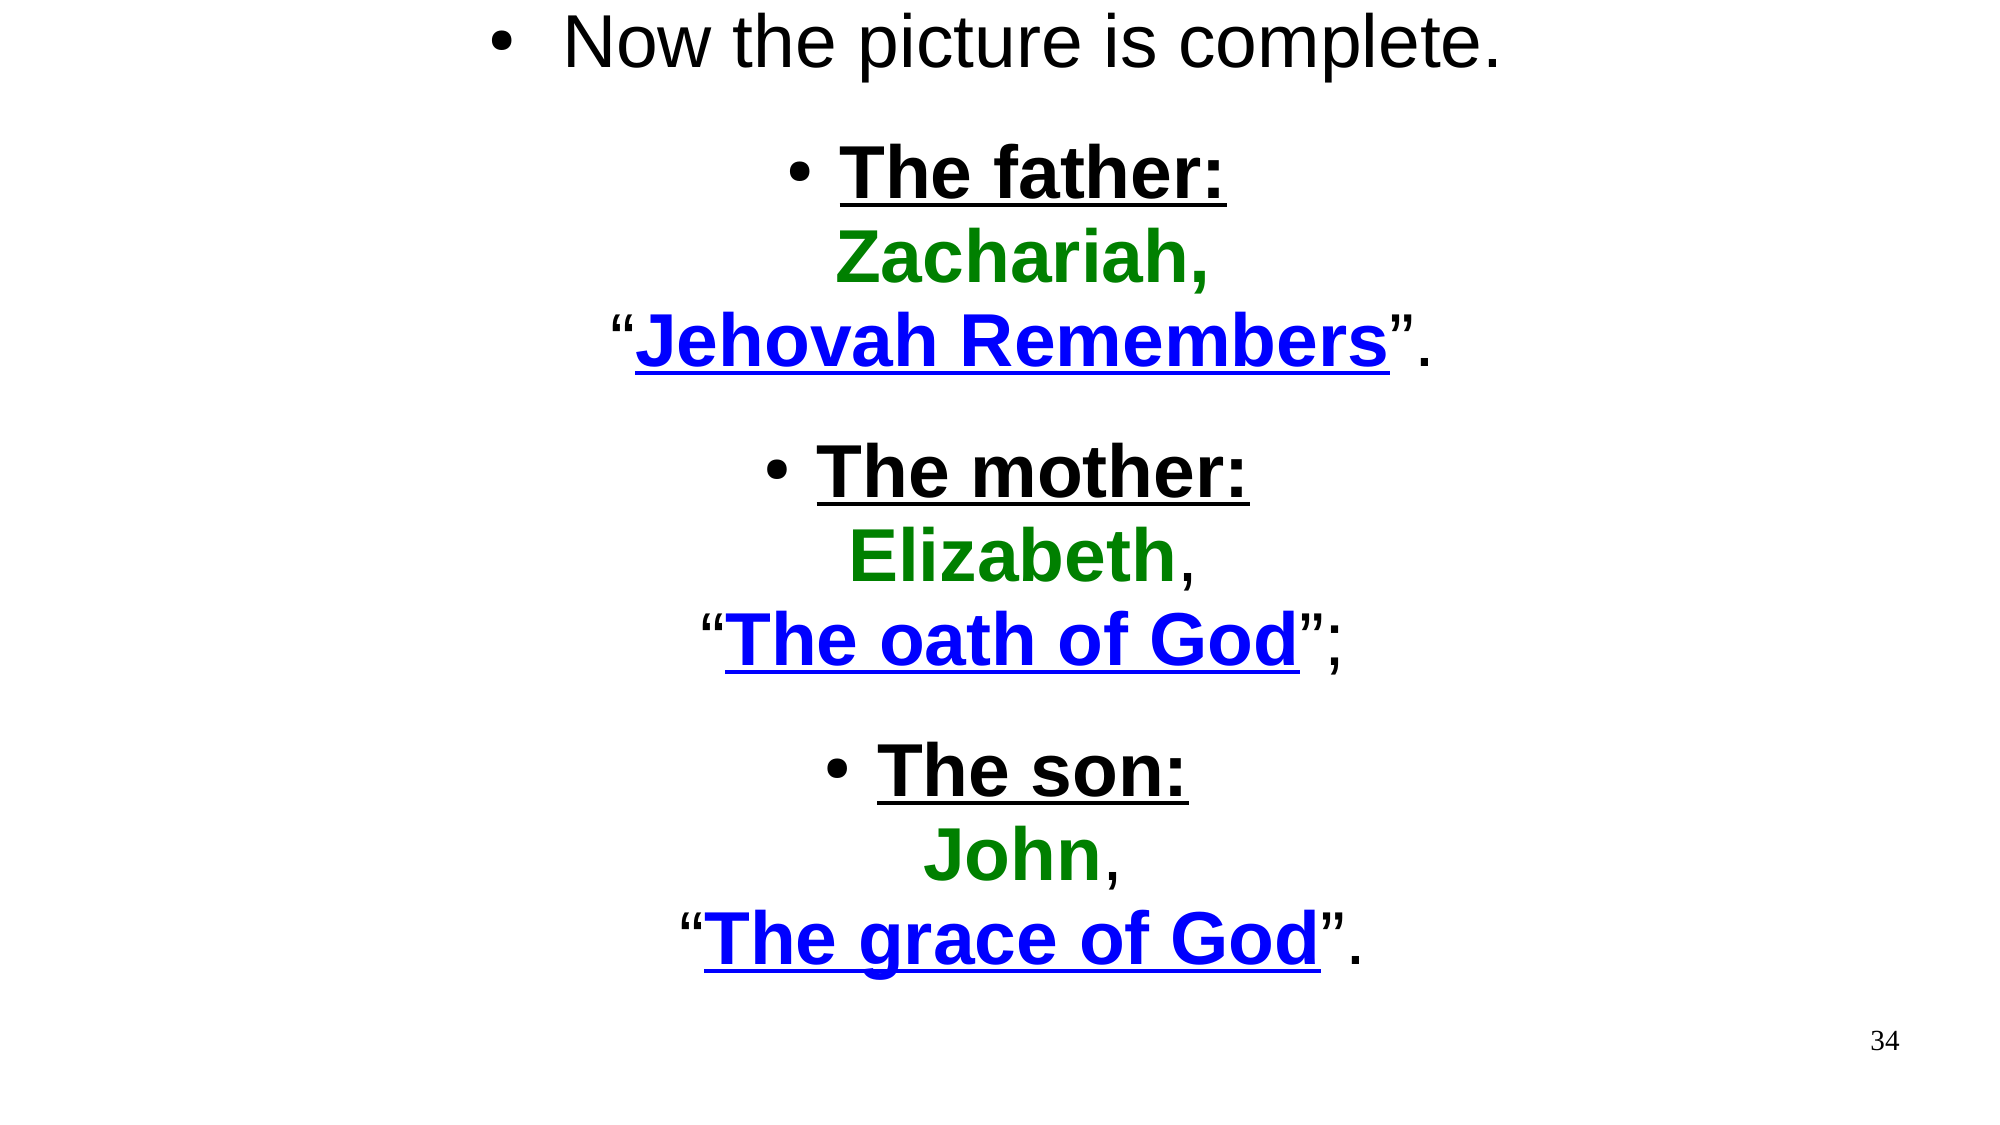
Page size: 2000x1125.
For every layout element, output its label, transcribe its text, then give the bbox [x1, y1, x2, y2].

list Now the picture is complete. The father: Zachariah, “Jehovah Remembers”. The mother: Elizabeth, “The oath of God”; The son: John, “The grace of God”. [0, 0, 1996, 1123]
